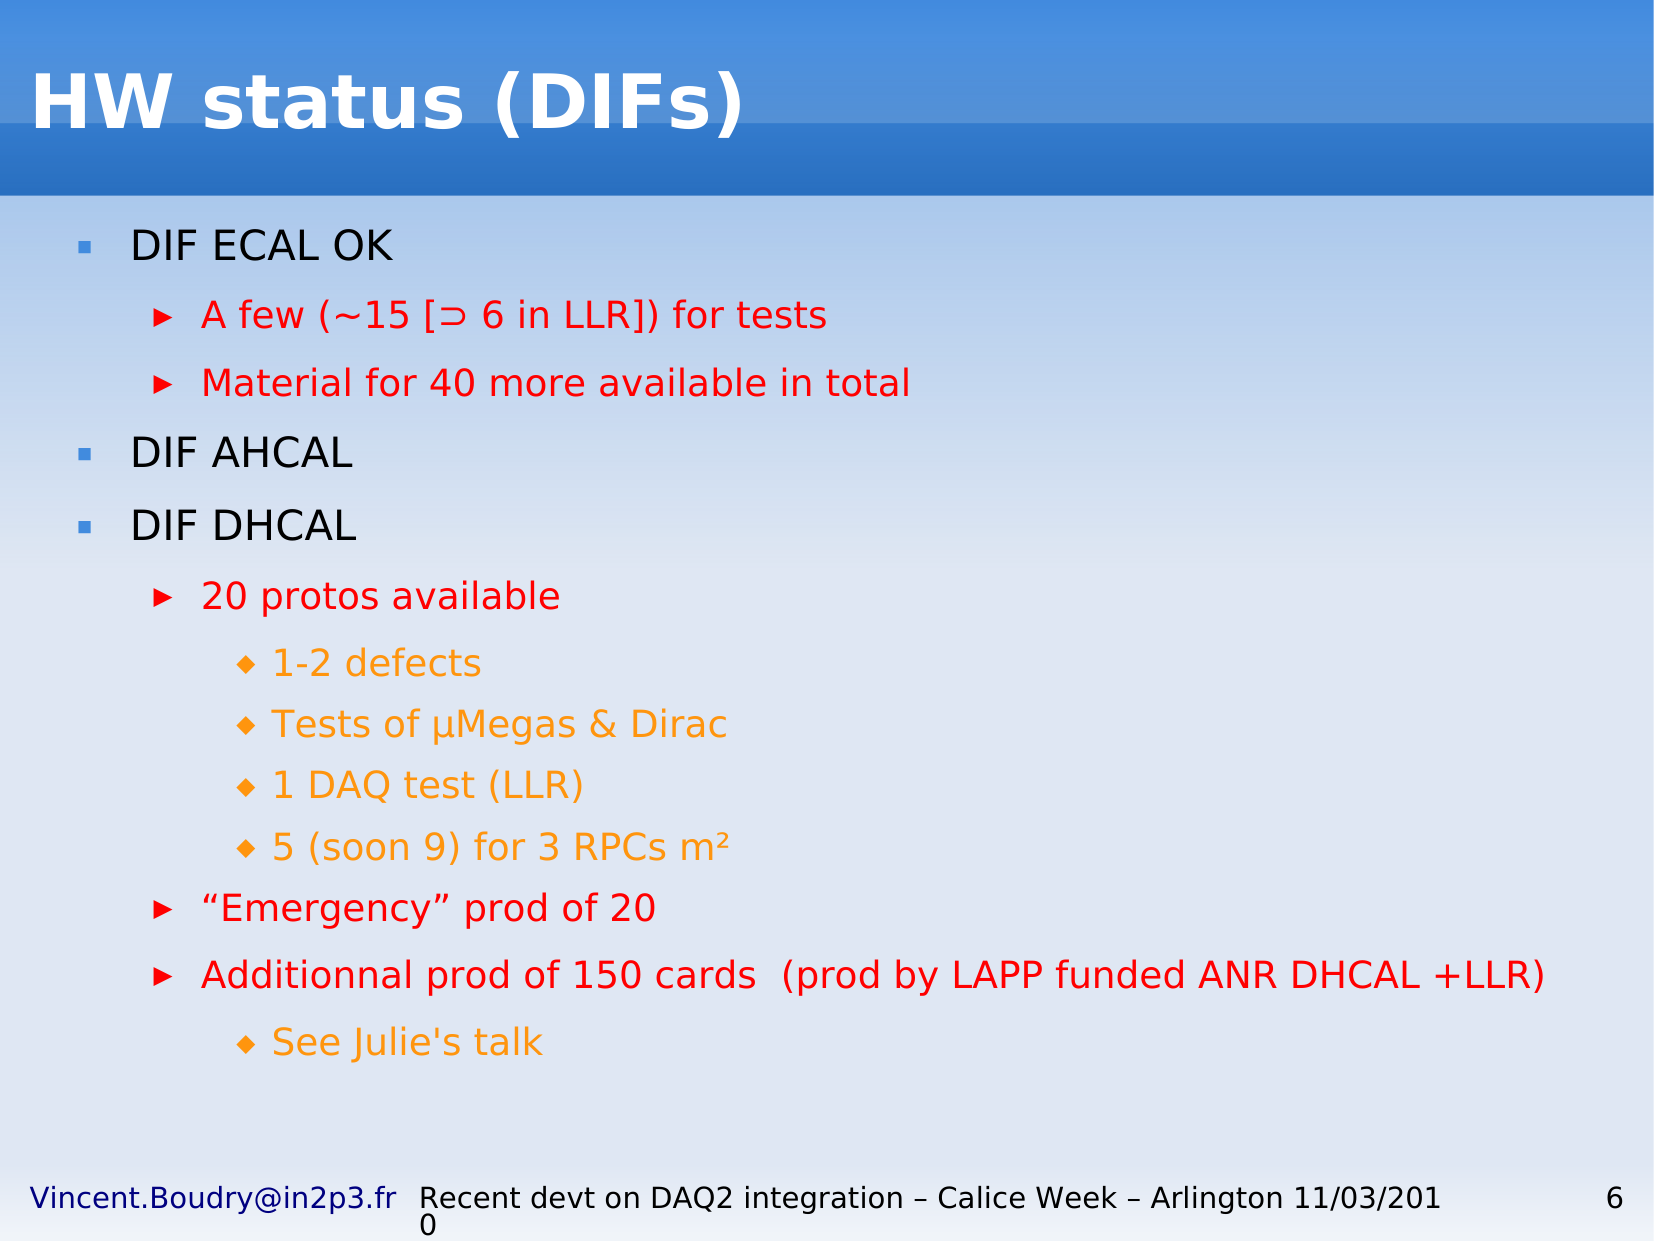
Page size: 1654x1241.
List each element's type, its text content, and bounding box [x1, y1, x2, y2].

title HW status (DIFs) [29, 7, 1654, 200]
list DIF ECAL OK A few (~15 [⊃ 6 in LLR]) for tests Material for 40 more available in total DIF AHCAL DIF DHCAL 20 protos available 1-2 defects Tests of μMegas & Dirac 1 DAQ test (LLR) 5 (soon 9) for 3 RPCs m² “Emergency” prod of 20 Additionnal prod of 150 cards (prod by LAPP funded ANR DHCAL +LLR) See Julie's talk [59, 221, 1595, 1126]
picture [0, 0, 1654, 1241]
